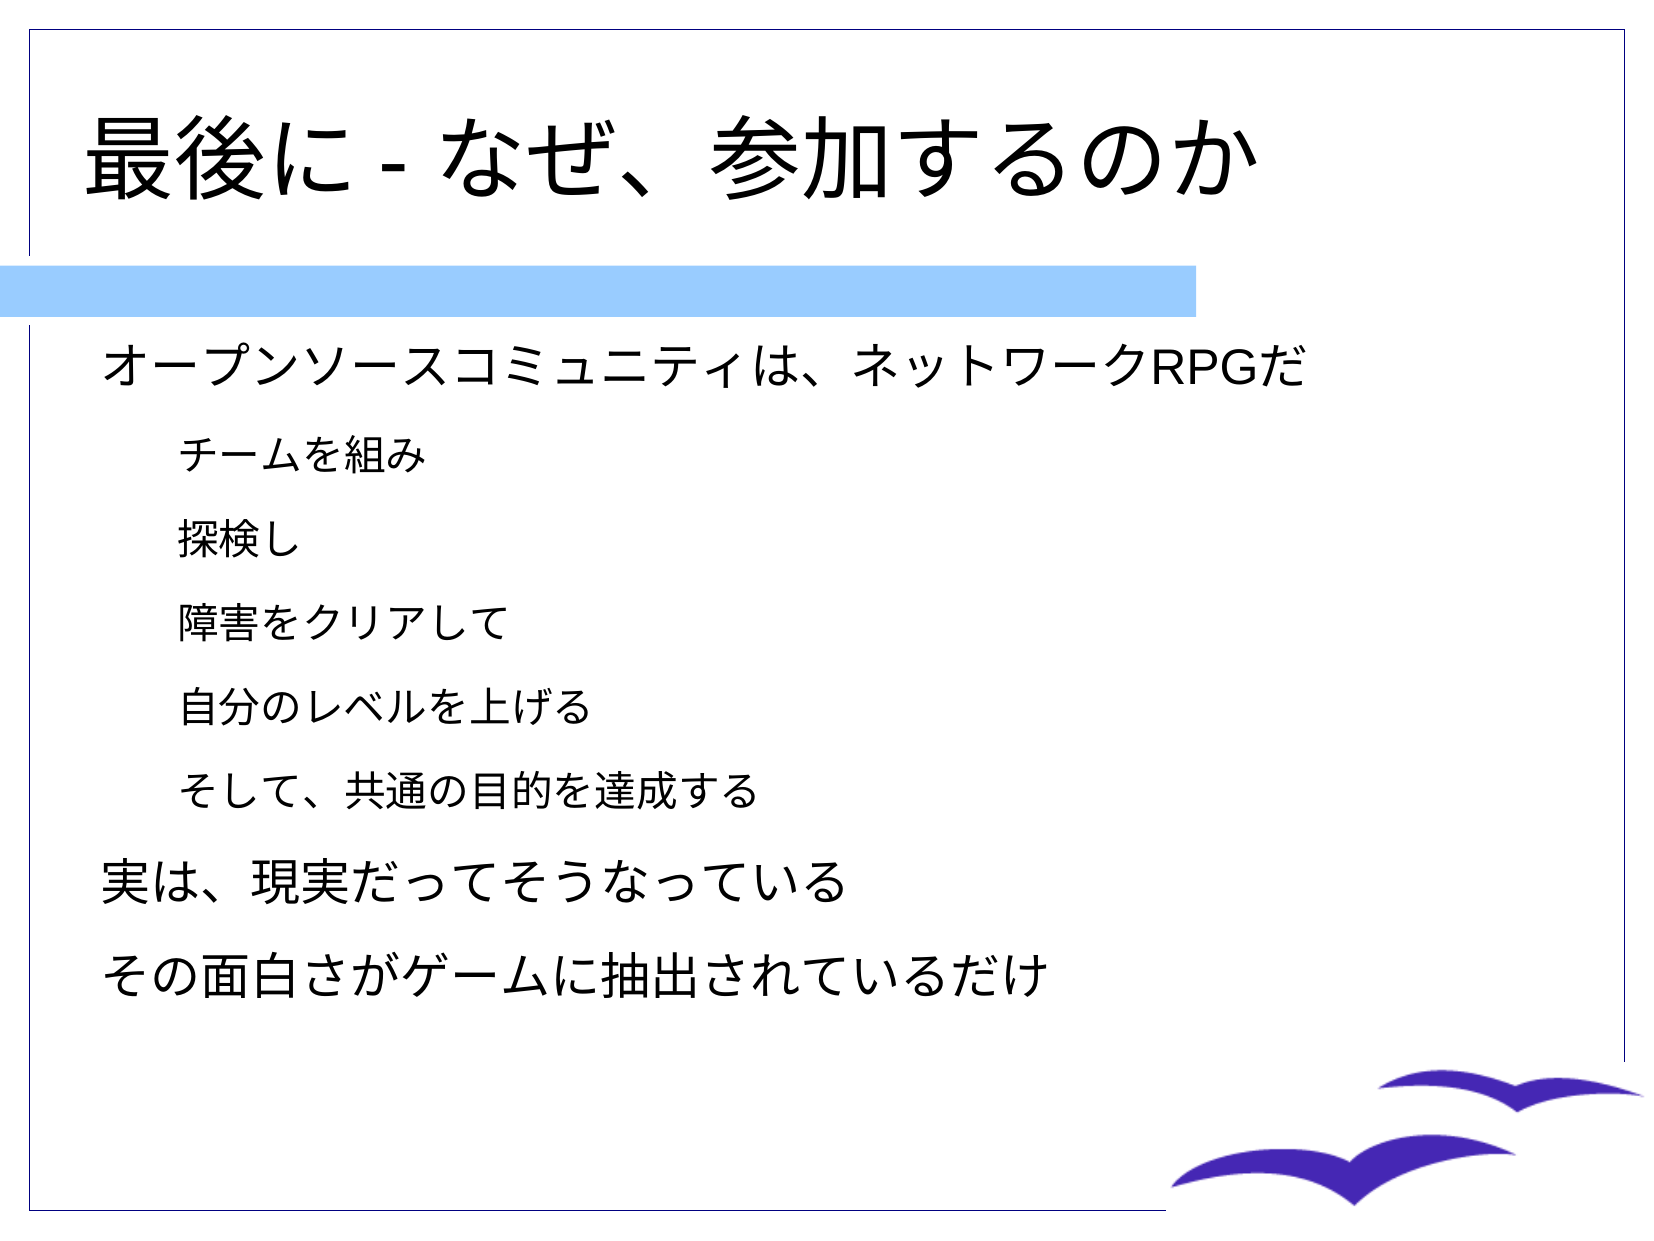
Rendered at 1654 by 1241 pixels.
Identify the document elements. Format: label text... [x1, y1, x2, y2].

title 最後に - なぜ、参加するのか [82, 49, 1571, 257]
picture [1166, 1062, 1654, 1211]
list オープンソースコミュニティは、ネットワークRPGだ チームを組み 探検し 障害をクリアして 自分のレベルを上げる そして、共通の目的を達成する 実は、現実だってそうなっている その面白さがゲームに抽出されているだけ [82, 326, 1571, 1109]
